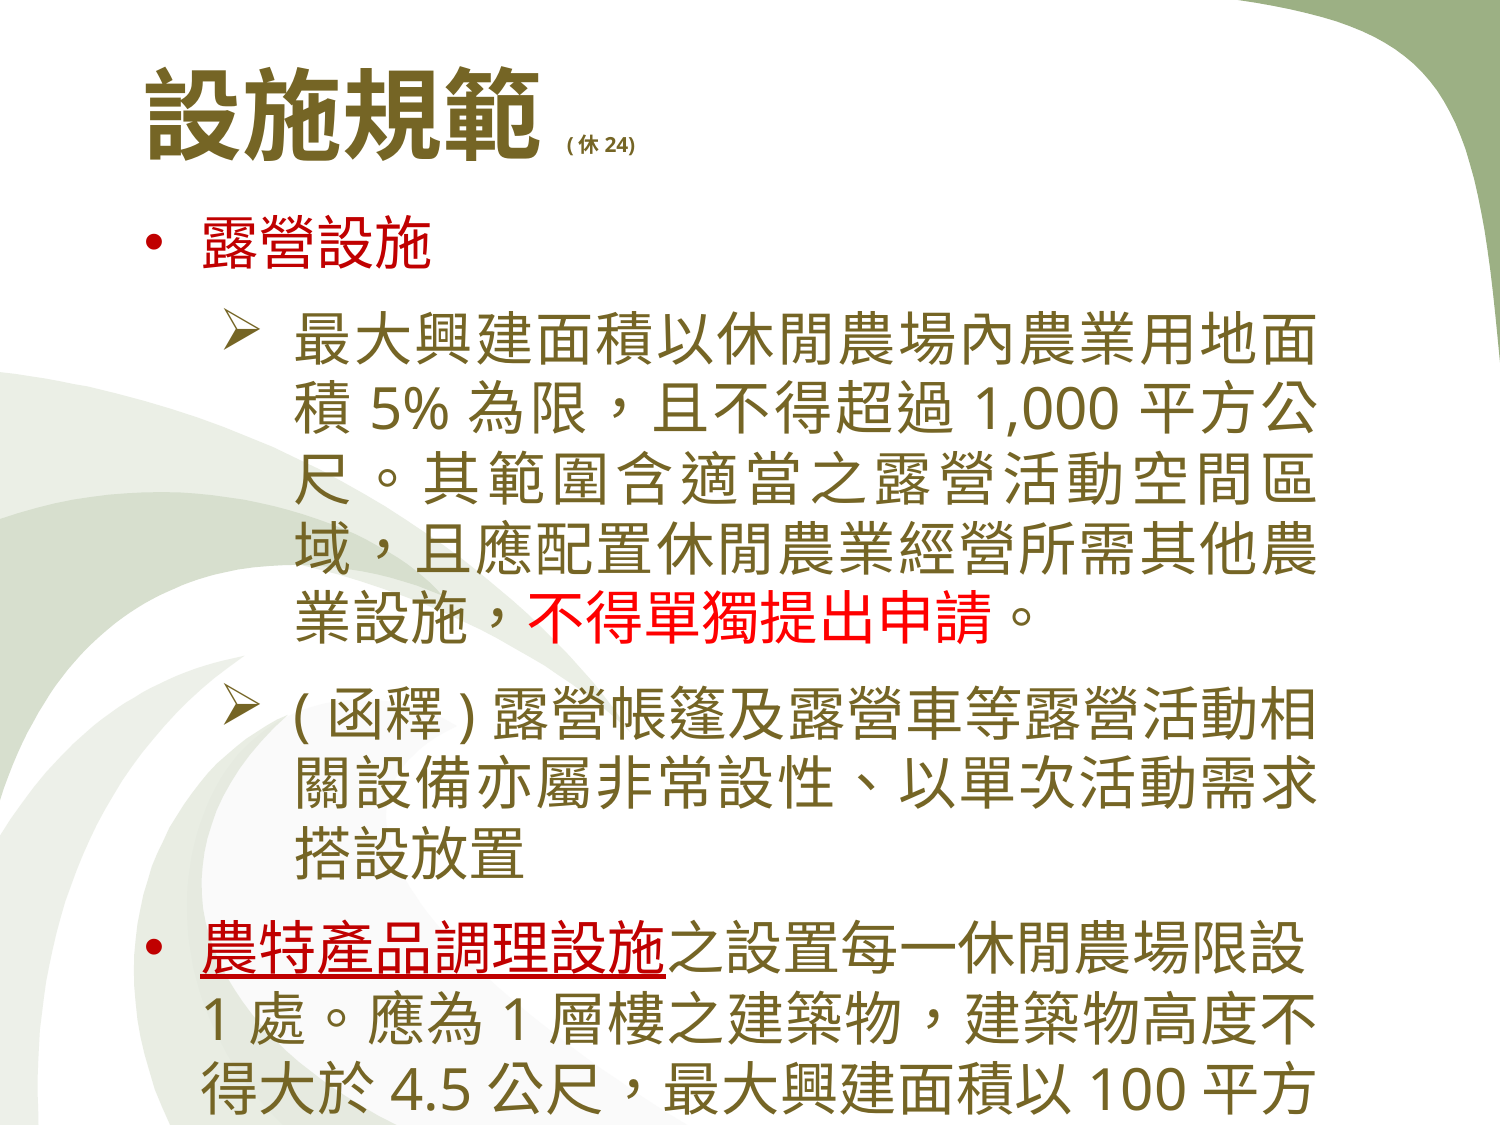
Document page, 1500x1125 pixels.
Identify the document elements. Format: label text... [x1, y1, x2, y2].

text_box 設施規範(休24) [128, 19, 1123, 207]
subtitle 露營設施 最大興建面積以休閒農場內農業用地面積5%為限，且不得超過1,000平方公尺。其範圍含適當之露營活動空間區域，且應配置休閒農業經營所需其他農業設施，不得單獨提出申請。 (函釋)露營帳篷及露營車等露營活動相關設備亦屬非常設性、以單次活動需求搭設放置 農特產品調理設施之設置每一休閒農場限設1處。應為1層樓之建築物，建築物高度不得大於4.5公尺，最大興建面積以100平方公尺為限。(第8款) [128, 199, 1334, 644]
